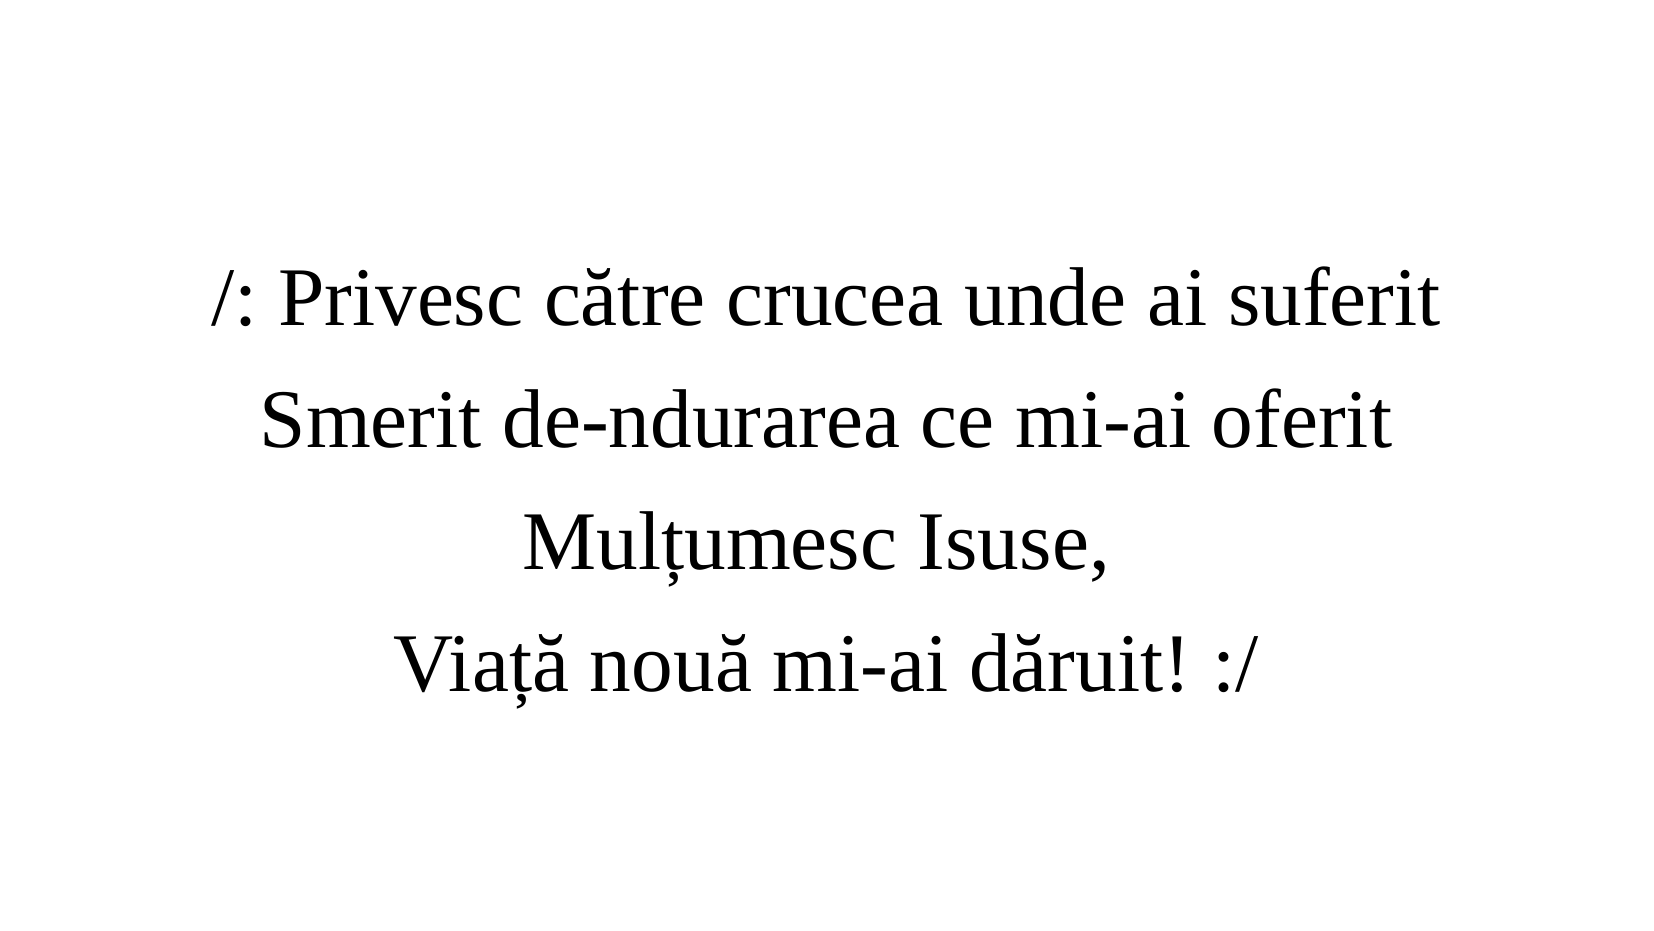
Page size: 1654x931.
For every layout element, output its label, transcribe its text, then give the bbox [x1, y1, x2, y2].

subtitle /: Privesc către crucea unde ai suferit Smerit de-ndurarea ce mi-ai oferit Mulțumesc Isuse, Viață nouă mi-ai dăruit! :/ [118, 238, 1536, 712]
